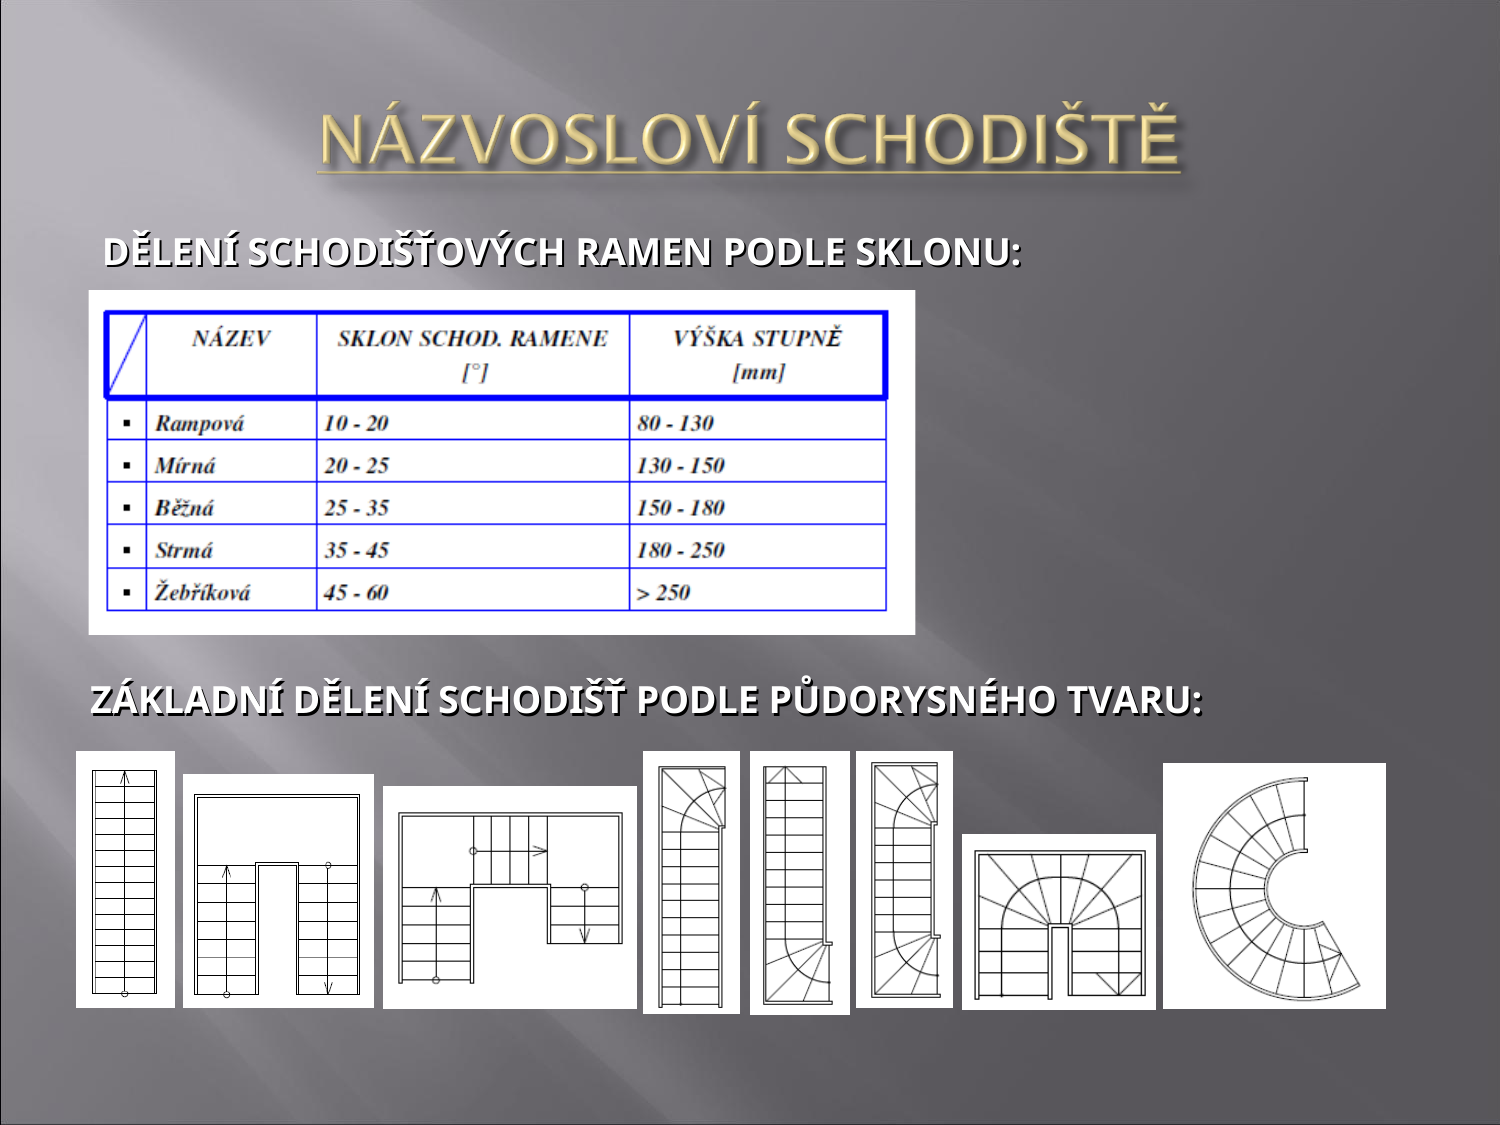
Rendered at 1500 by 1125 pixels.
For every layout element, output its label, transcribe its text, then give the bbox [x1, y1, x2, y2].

text_box DĚLENÍ SCHODIŠŤOVÝCH RAMEN PODLE SKLONU: [64, 220, 1424, 303]
text_box [73, 43, 1427, 235]
picture [0, 0, 1500, 1125]
text_box ZÁKLADNÍ DĚLENÍ SCHODIŠŤ PODLE PŮDORYSNÉHO TVARU: [53, 668, 1412, 752]
